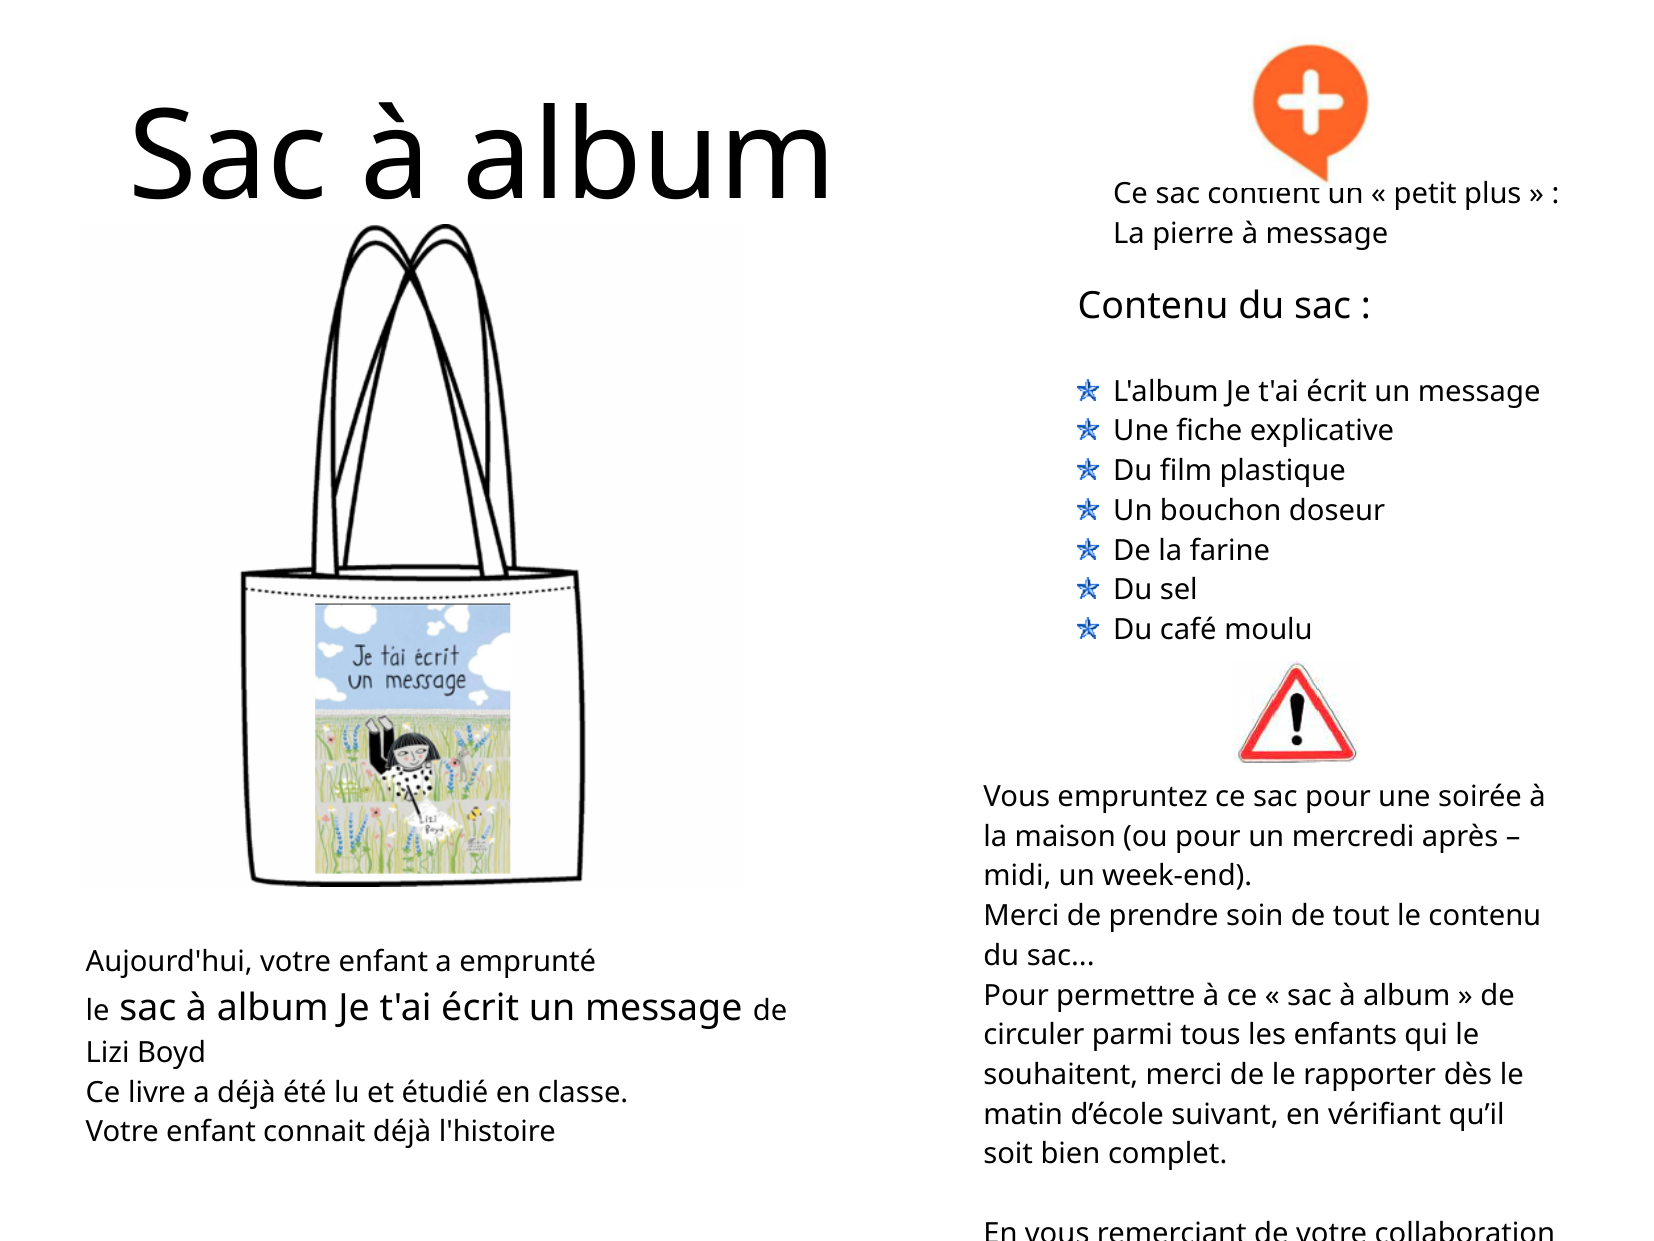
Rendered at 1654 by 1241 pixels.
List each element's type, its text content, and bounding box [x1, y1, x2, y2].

text_box Contenu du sac : L'album Je t'ai écrit un message Une fiche explicative Du film plastique Un bouchon doseur De la farine Du sel Du café moulu [1062, 271, 1595, 818]
text_box Vous empruntez ce sac pour une soirée à la maison (ou pour un mercredi après – midi, un week-end). Merci de prendre soin de tout le contenu du sac... Pour permettre à ce « sac à album » de circuler parmi tous les enfants qui le souhaitent, merci de le rapporter dès le matin d’école suivant, en vérifiant qu’il soit bien complet. En vous remerciant de votre collaboration [968, 767, 1571, 1143]
text_box Aujourd'hui, votre enfant a emprunté le sac à album Je t'ai écrit un message de Lizi Boyd Ce livre a déjà été lu et étudié en classe. Votre enfant connait déjà l'histoire [70, 933, 804, 1228]
picture [1228, 35, 1383, 189]
text_box Ce sac contient un « petit plus » : La pierre à message [1098, 165, 1583, 271]
picture [82, 224, 745, 887]
picture [1228, 649, 1364, 772]
text_box Sac à album [106, 35, 898, 379]
